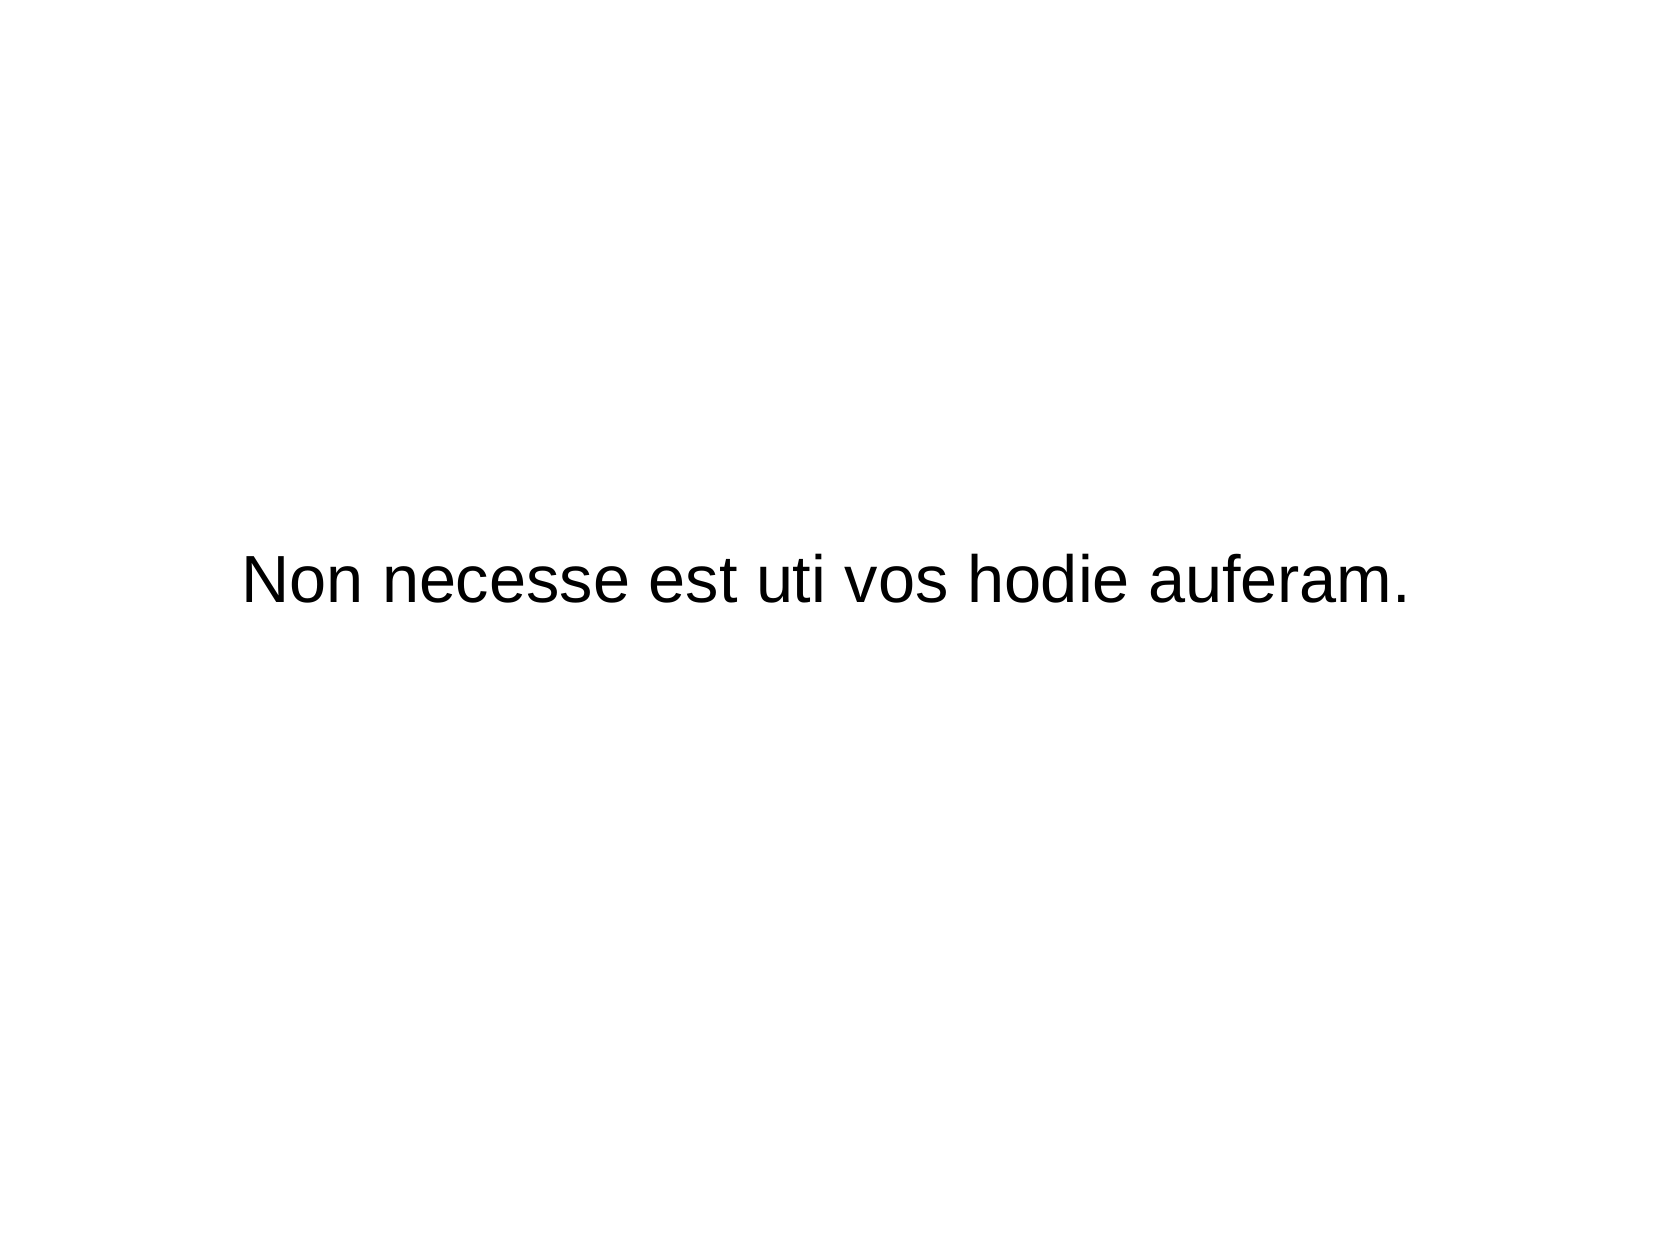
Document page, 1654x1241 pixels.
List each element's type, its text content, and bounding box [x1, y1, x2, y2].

subtitle Non necesse est uti vos hodie auferam. [82, 56, 1571, 1102]
